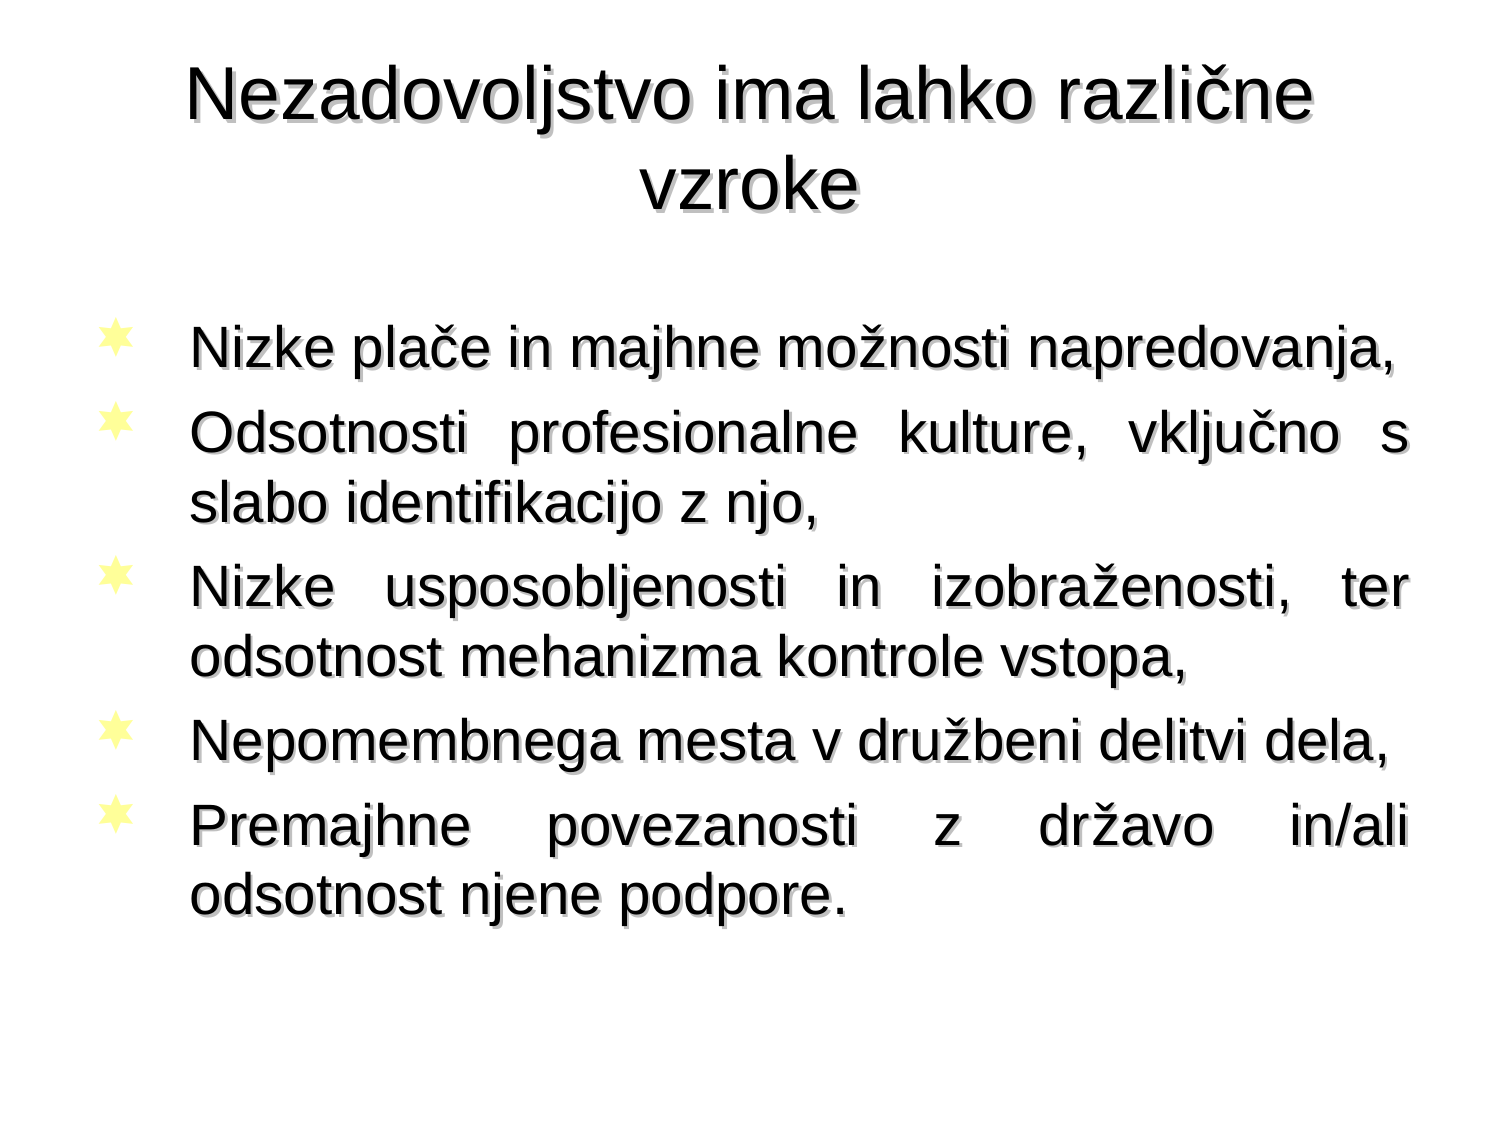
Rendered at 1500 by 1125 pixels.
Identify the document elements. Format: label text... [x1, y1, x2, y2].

title Nezadovoljstvo ima lahko različne vzroke [75, 25, 1426, 233]
list Nizke plače in majhne možnosti napredovanja, Odsotnosti profesionalne kulture, vključno s slabo identifikacijo z njo, Nizke usposobljenosti in izobraženosti, ter odsotnost mehanizma kontrole vstopa, Nepomembnega mesta v družbeni delitvi dela, Premajhne povezanosti z državo in/ali odsotnost njene podpore. [75, 262, 1426, 1006]
